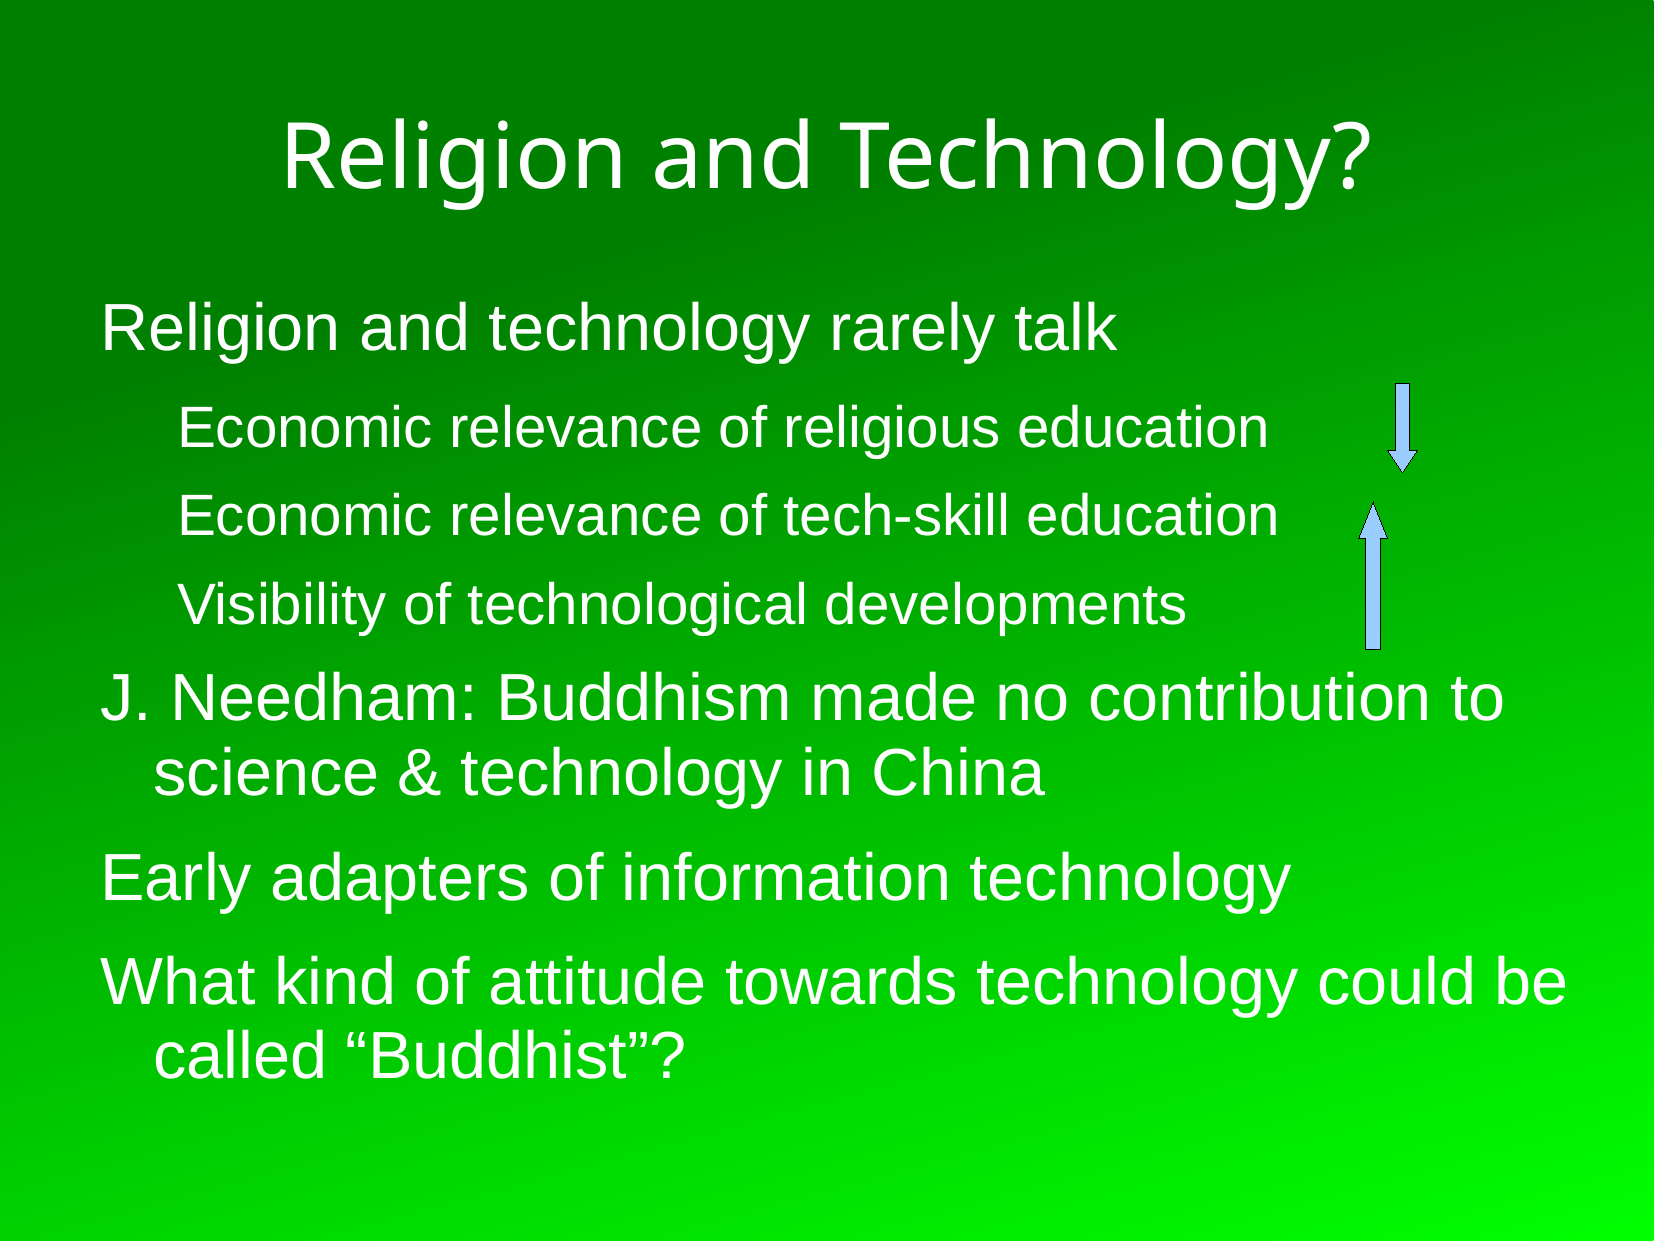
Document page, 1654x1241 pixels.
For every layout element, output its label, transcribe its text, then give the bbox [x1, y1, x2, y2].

list Religion and technology rarely talk Economic relevance of religious education Economic relevance of tech-skill education Visibility of technological developments J. Needham: Buddhism made no contribution to science & technology in China Early adapters of information technology What kind of attitude towards technology could be called “Buddhist”? [82, 290, 1571, 1094]
title Religion and Technology? [82, 49, 1571, 257]
text_box [1358, 501, 1388, 650]
text_box [1387, 383, 1418, 473]
